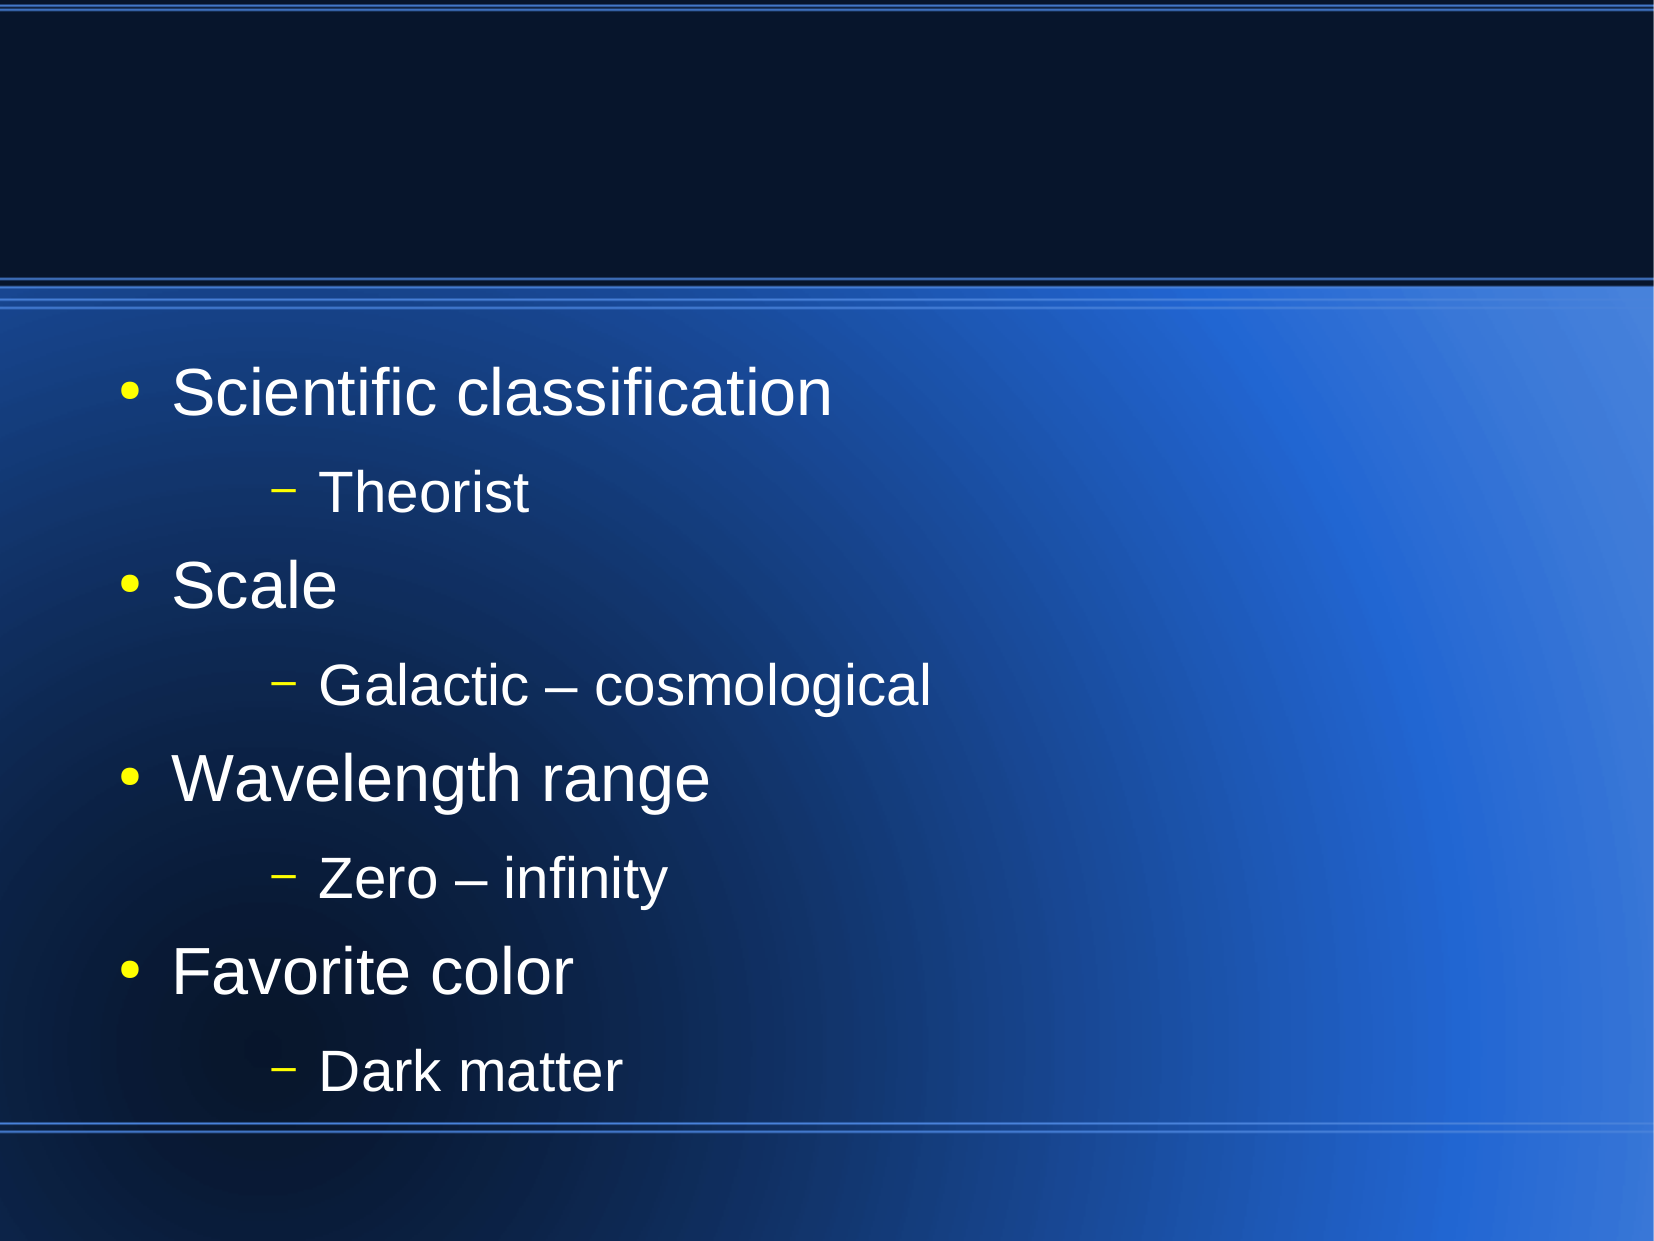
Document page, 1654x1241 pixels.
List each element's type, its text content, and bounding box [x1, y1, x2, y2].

list Scientific classification Theorist Scale Galactic – cosmological Wavelength range Zero – infinity Favorite color Dark matter [82, 355, 1571, 1104]
picture [0, 0, 1654, 1241]
